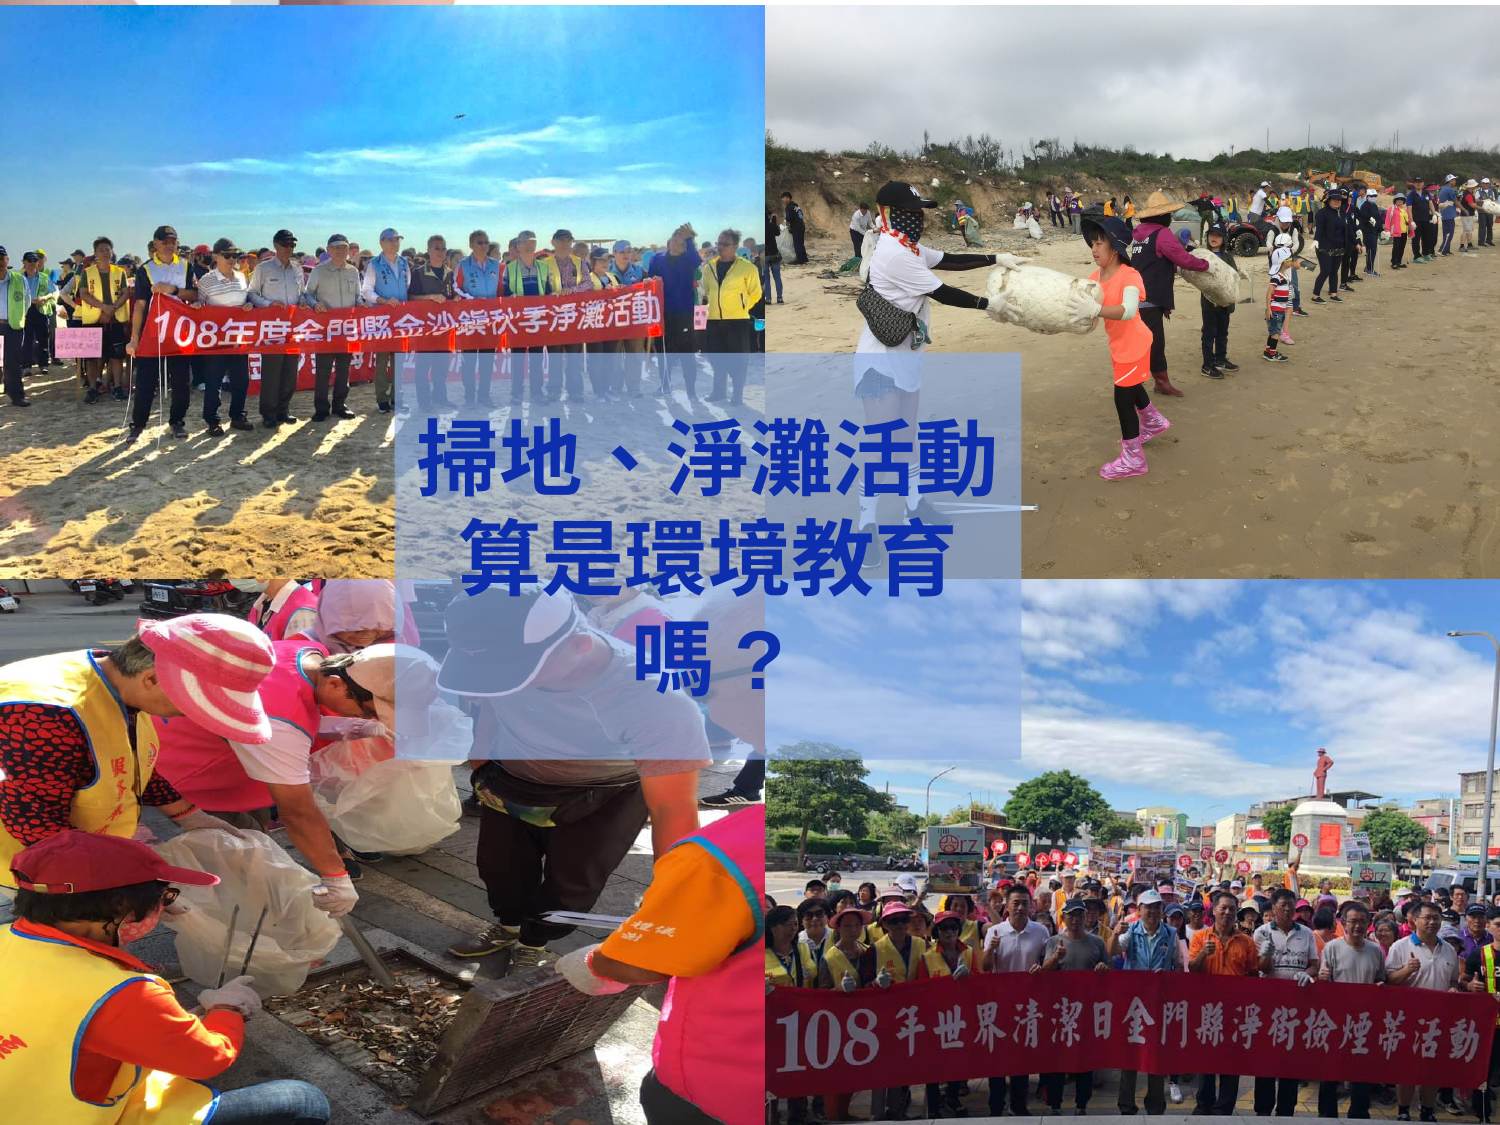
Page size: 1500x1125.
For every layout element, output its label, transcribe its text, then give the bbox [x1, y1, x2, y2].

title 掃地、淨灘活動算是環境教育嗎? [394, 352, 1022, 760]
picture [0, 0, 1500, 1125]
